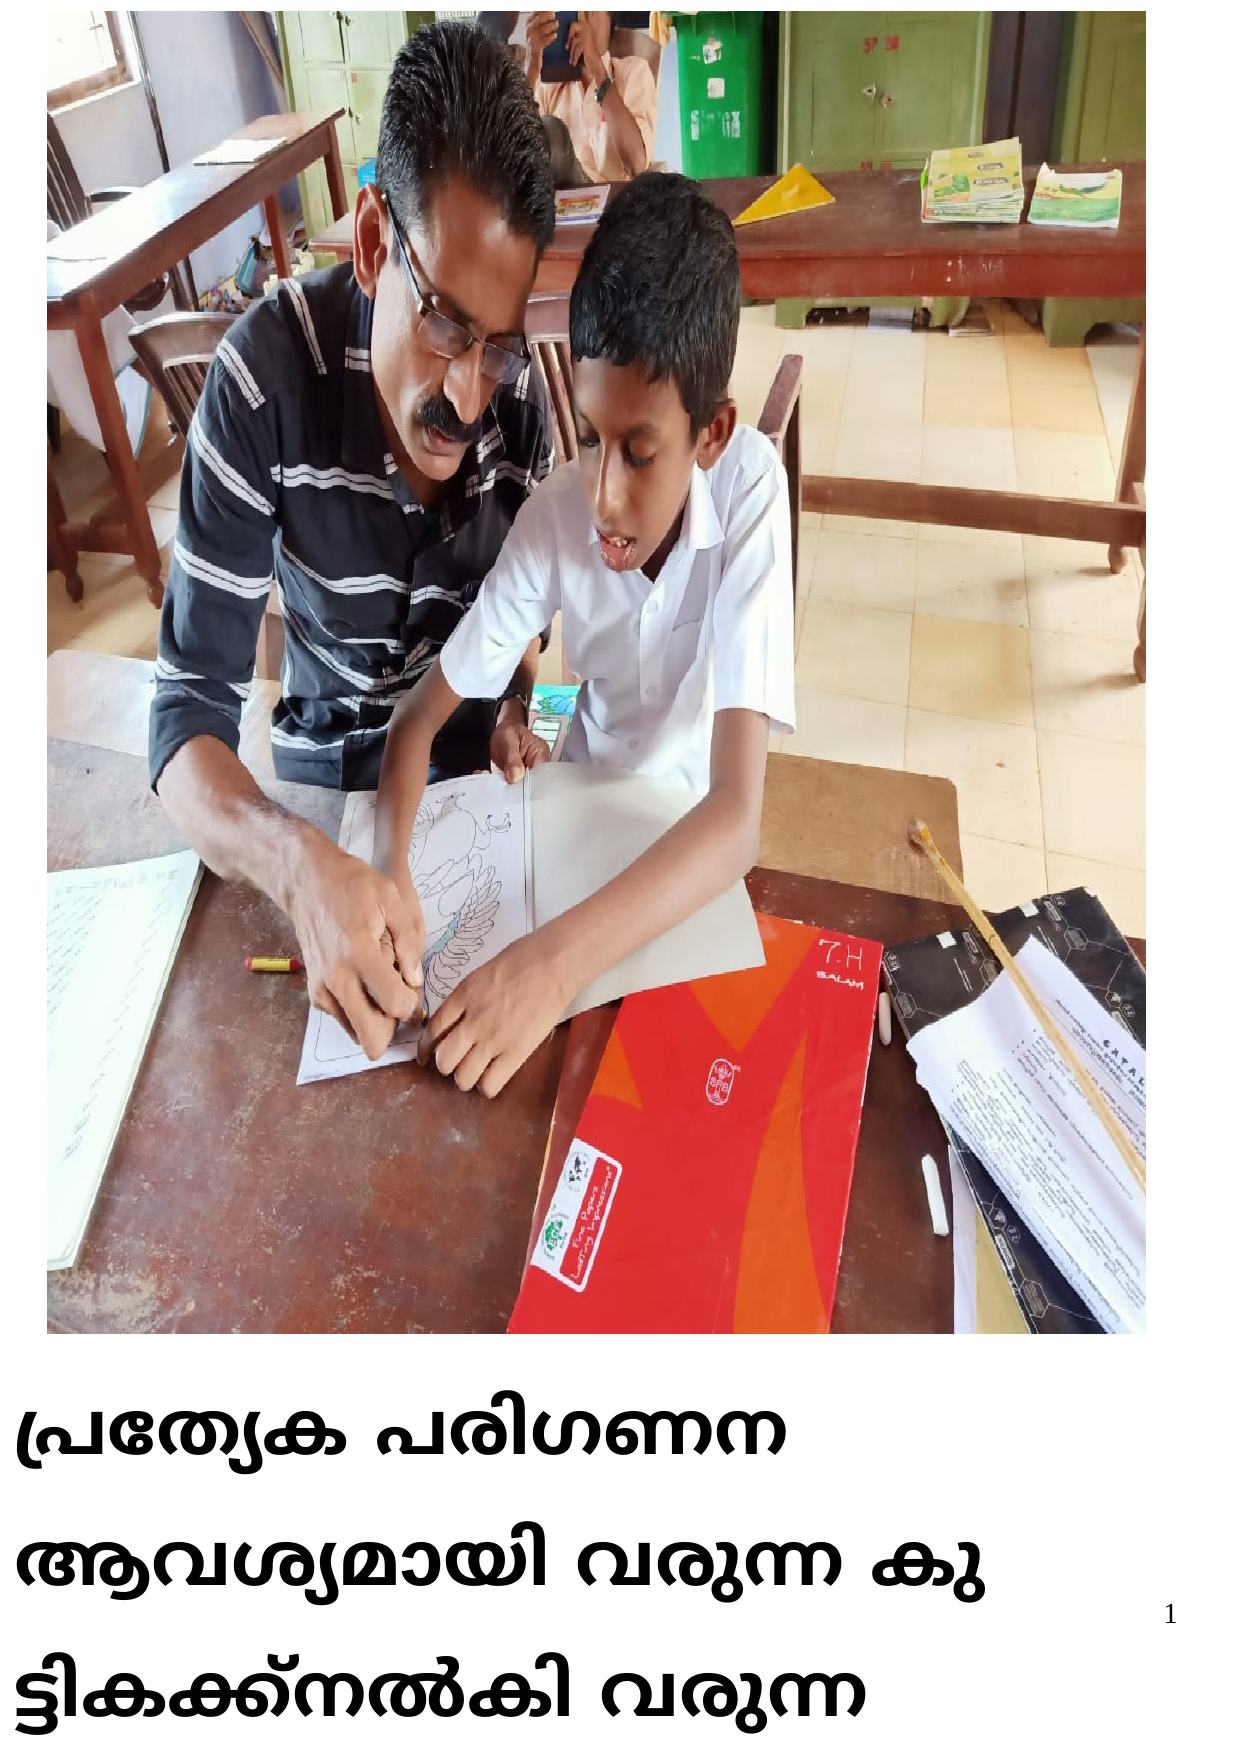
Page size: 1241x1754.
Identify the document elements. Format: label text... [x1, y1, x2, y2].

picture [47, 11, 1146, 1333]
text_box പ്രത്യേക പരിഗണന ആവശ്യമായി വര‍ുന്ന ക‍ുട്ടികക്ക‍്നൽകി വര‍ുന്ന ശിക്ഷണങ്ങള‍ും പ്രോത്സാഹനങ്ങള‍ും... [0, 1333, 1182, 1754]
